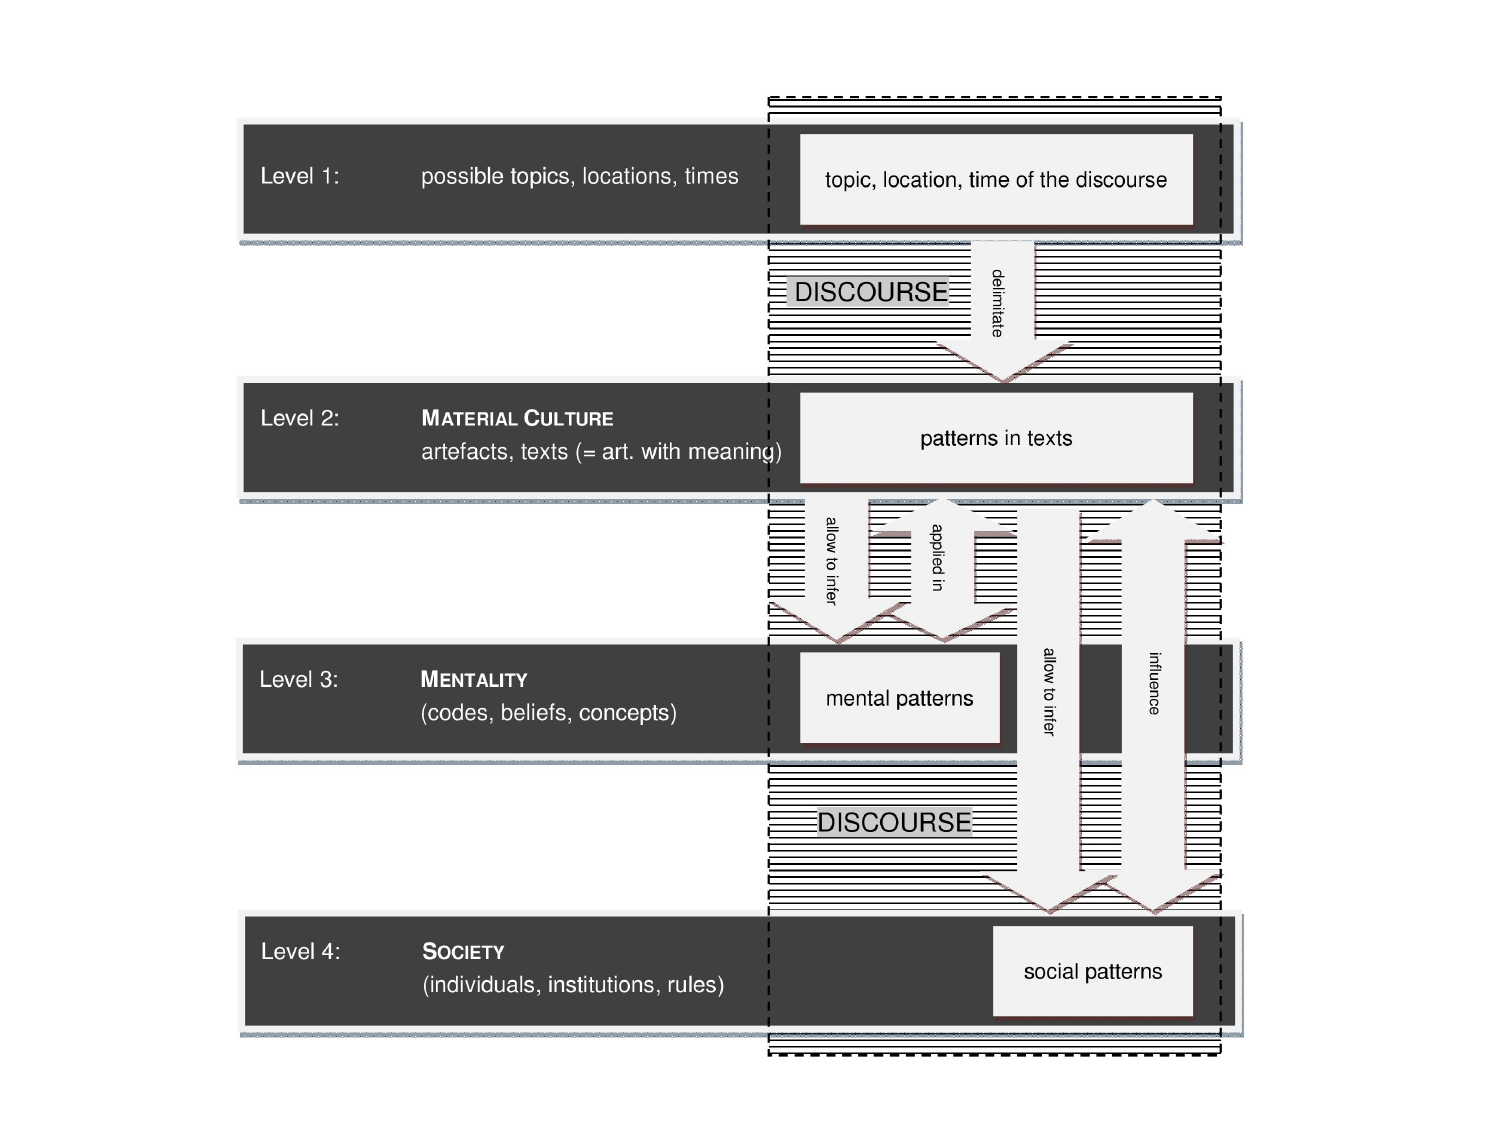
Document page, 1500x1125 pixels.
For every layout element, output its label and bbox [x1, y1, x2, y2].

picture [86, 1, 1355, 1104]
